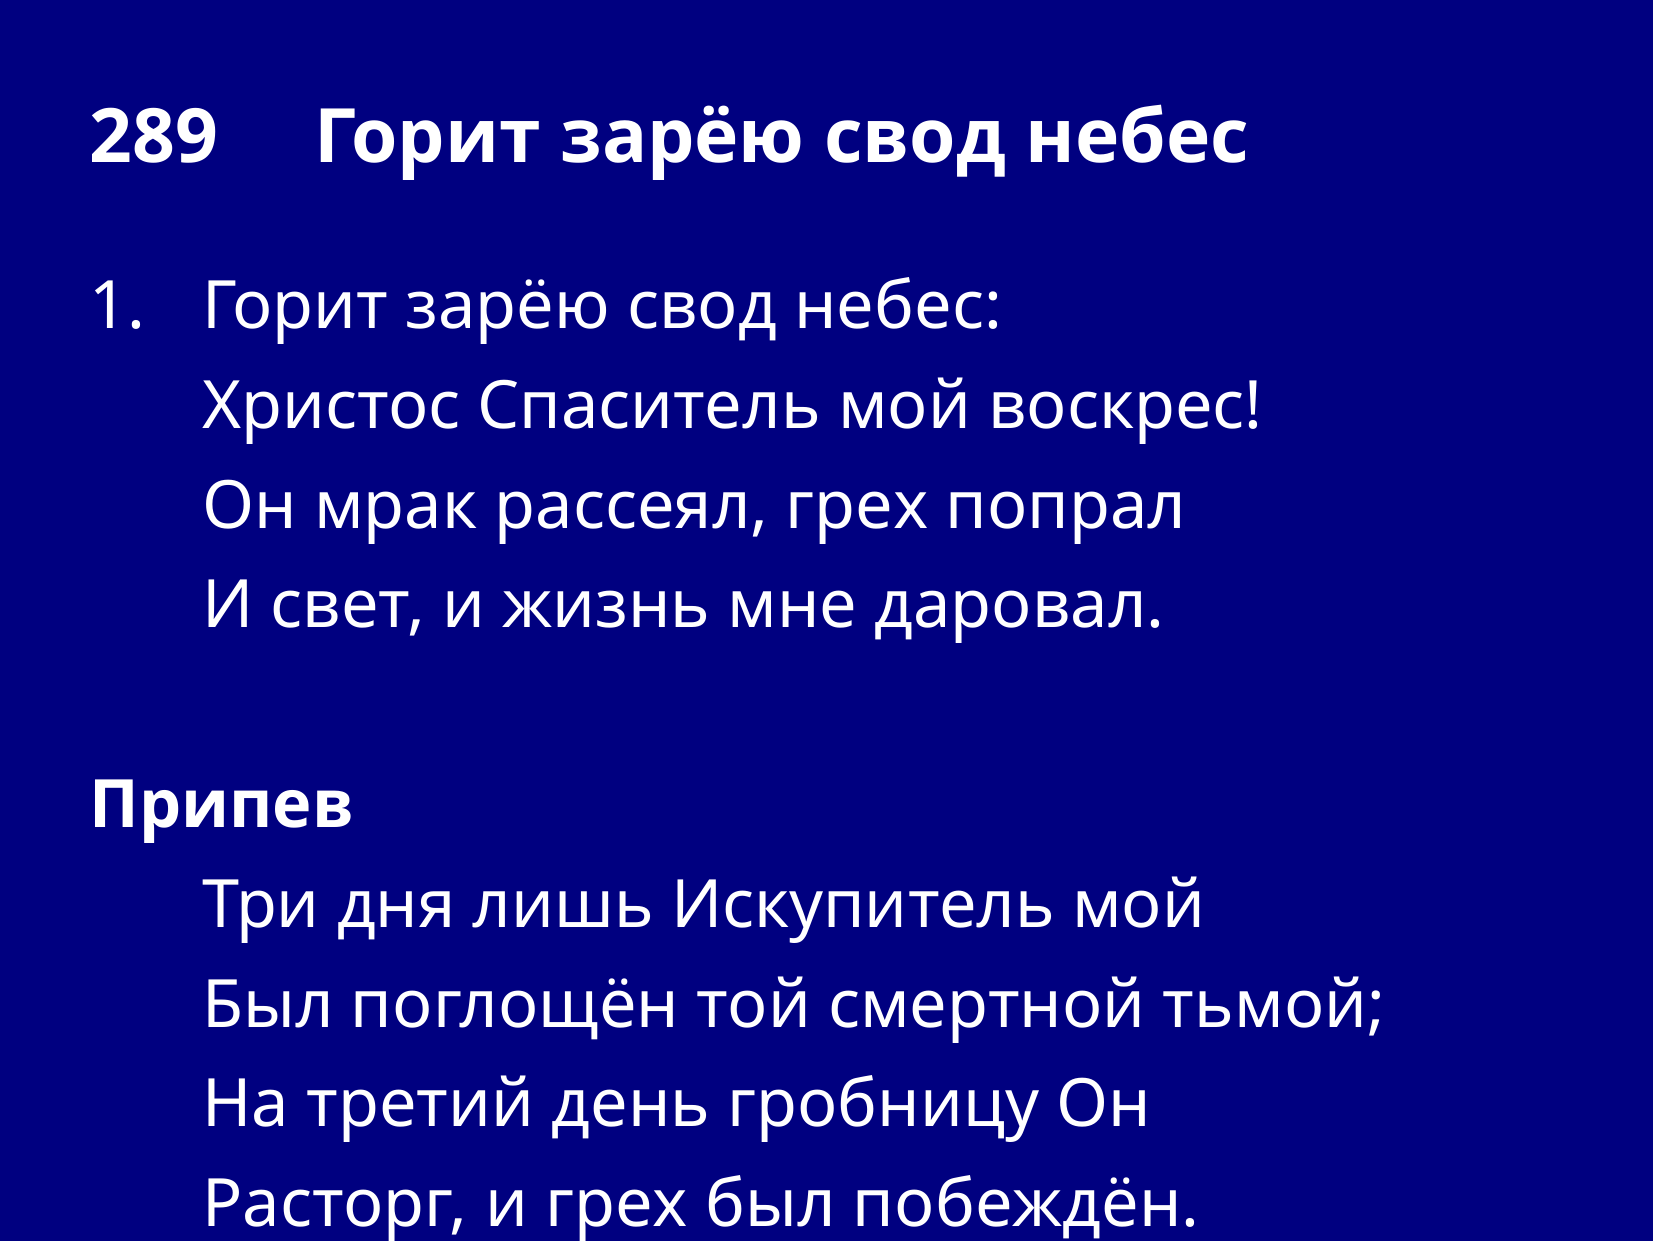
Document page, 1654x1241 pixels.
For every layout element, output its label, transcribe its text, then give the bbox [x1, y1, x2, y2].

text_box 1. Горит зарёю свод небес: Христос Спаситель мой воскрес! Он мрак рассеял, грех попрал И свет, и жизнь мне даровал. Припев Три дня лишь Искупитель мой Был поглощён той смертной тьмой; На третий день гробницу Он Расторг, и грех был побеждён. [75, 188, 1576, 1163]
text_box 289 Горит зарёю свод небес [75, 75, 1576, 188]
